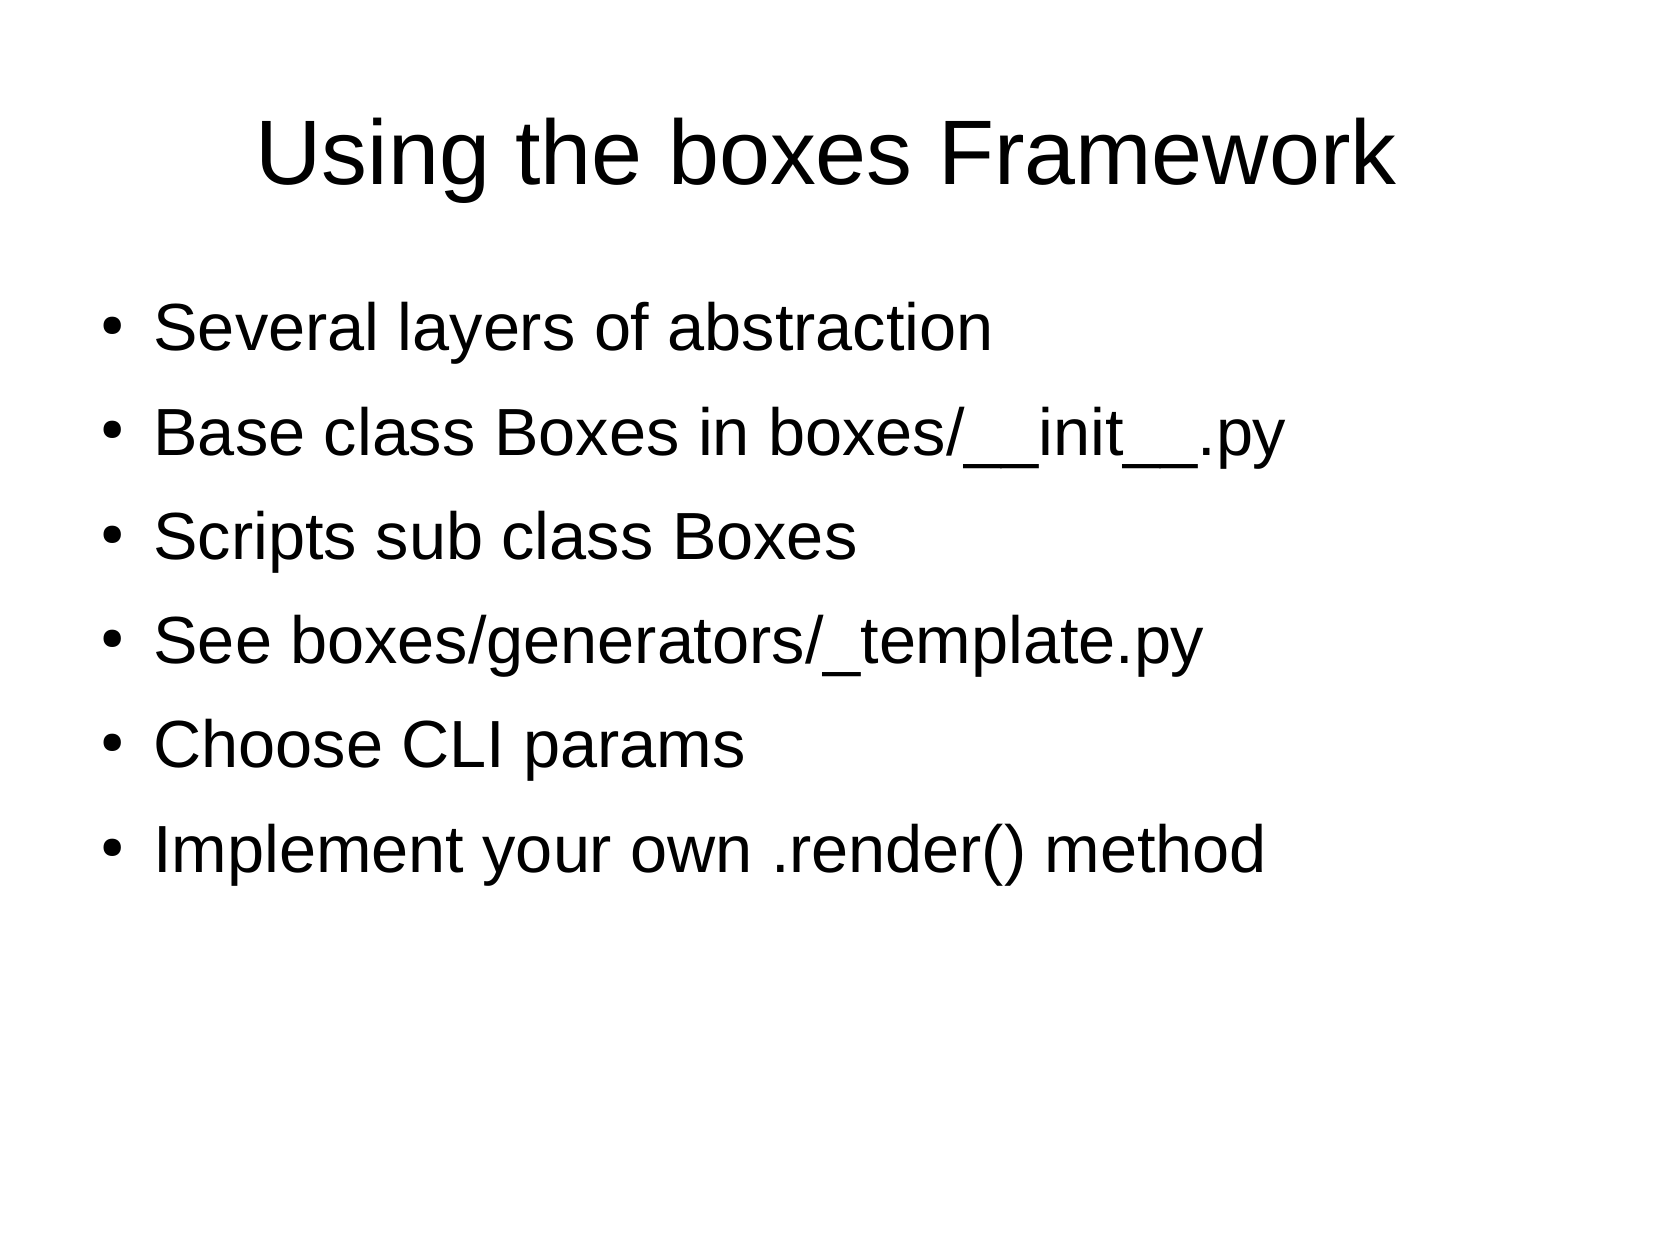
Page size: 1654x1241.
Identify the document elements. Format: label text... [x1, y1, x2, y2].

title Using the boxes Framework [82, 49, 1571, 257]
list Several layers of abstraction Base class Boxes in boxes/__init__.py Scripts sub class Boxes See boxes/generators/_template.py Choose CLI params Implement your own .render() method [82, 290, 1571, 1010]
